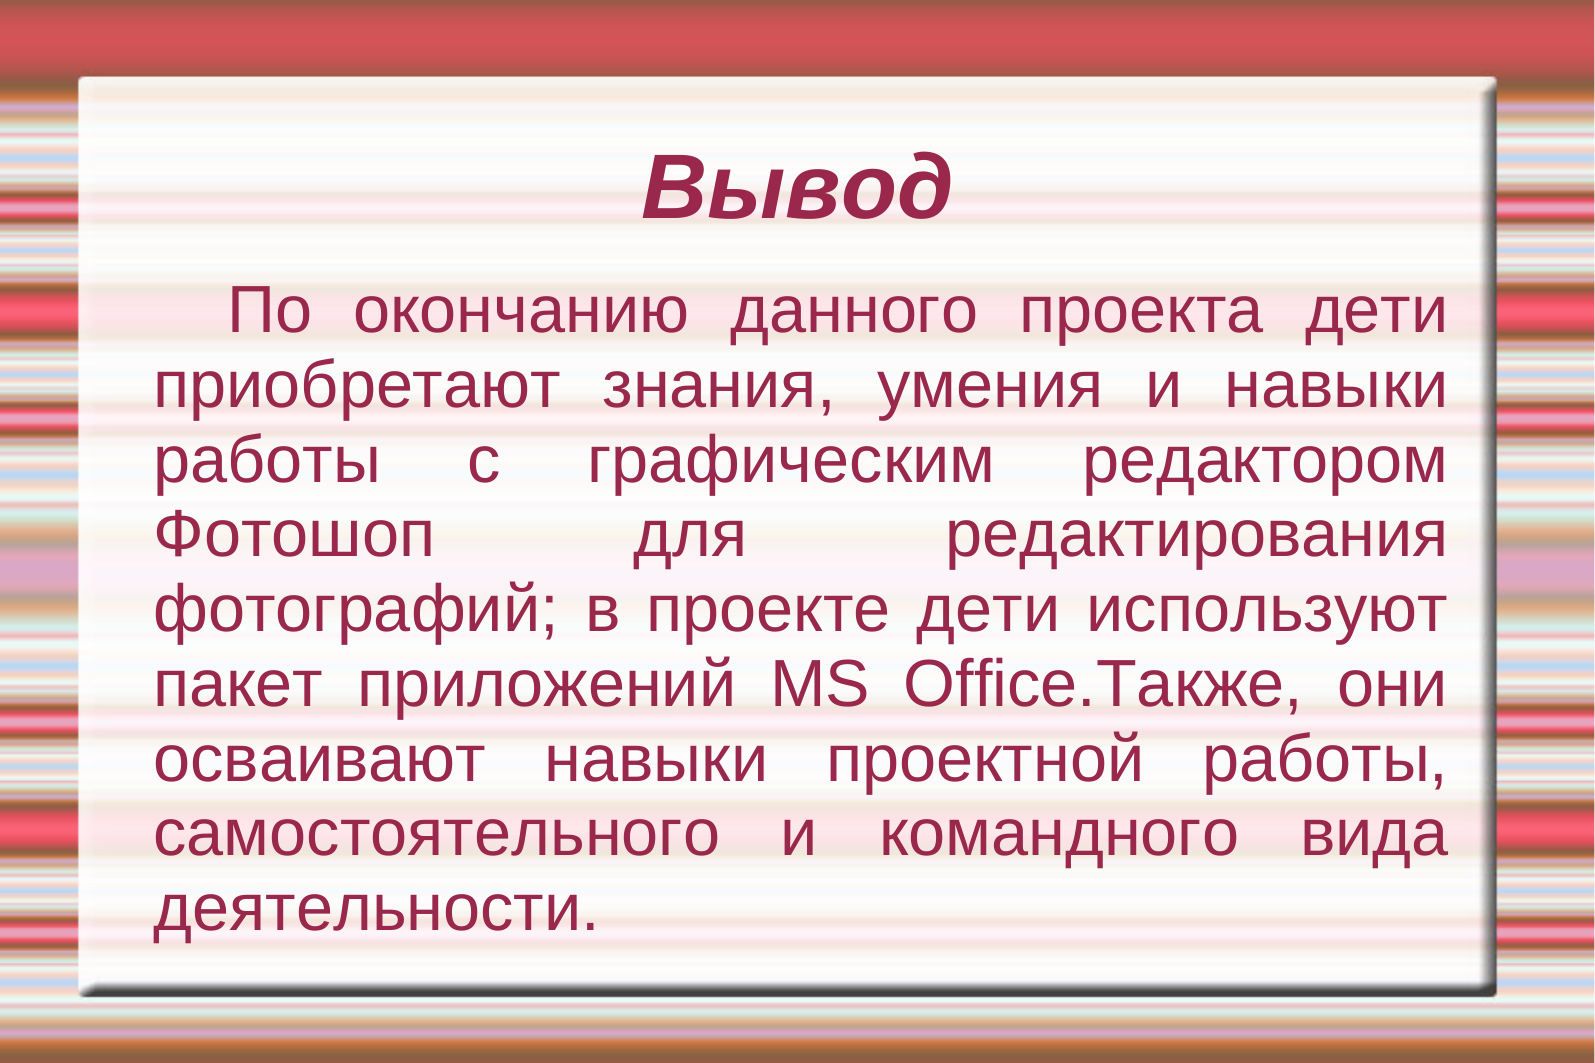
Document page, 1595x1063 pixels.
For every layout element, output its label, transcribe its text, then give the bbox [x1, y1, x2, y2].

subtitle По окончанию данного проекта дети приобретают знания, умения и навыки работы с графическим редактором Фотошоп для редактирования фотографий; в проекте дети используют пакет приложений MS Office.Также, они осваивают навыки проектной работы, самостоятельного и командного вида деятельности. [118, 271, 1450, 945]
picture [0, 0, 1595, 1063]
title Вывод [117, 98, 1479, 276]
